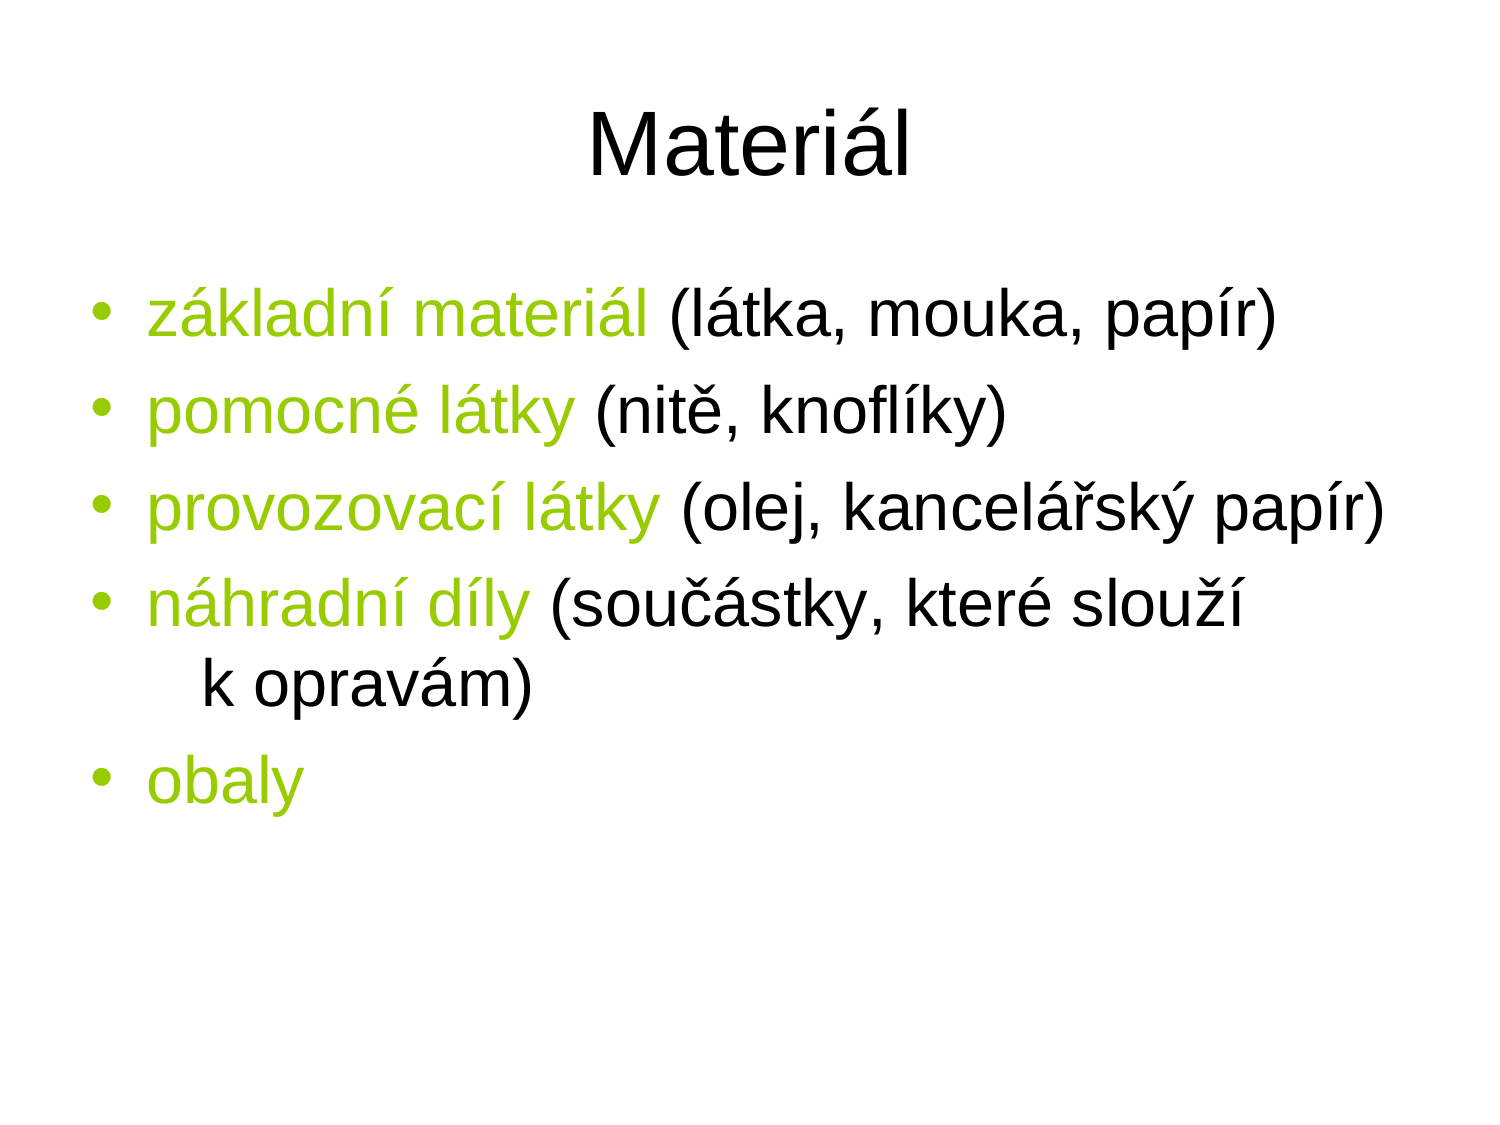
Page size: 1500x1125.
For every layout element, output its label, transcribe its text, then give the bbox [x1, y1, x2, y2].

title Materiál [75, 45, 1426, 233]
list základní materiál (látka, mouka, papír) pomocné látky (nitě, knoflíky) provozovací látky (olej, kancelářský papír) náhradní díly (součástky, které slouží k opravám) obaly [75, 262, 1426, 1006]
